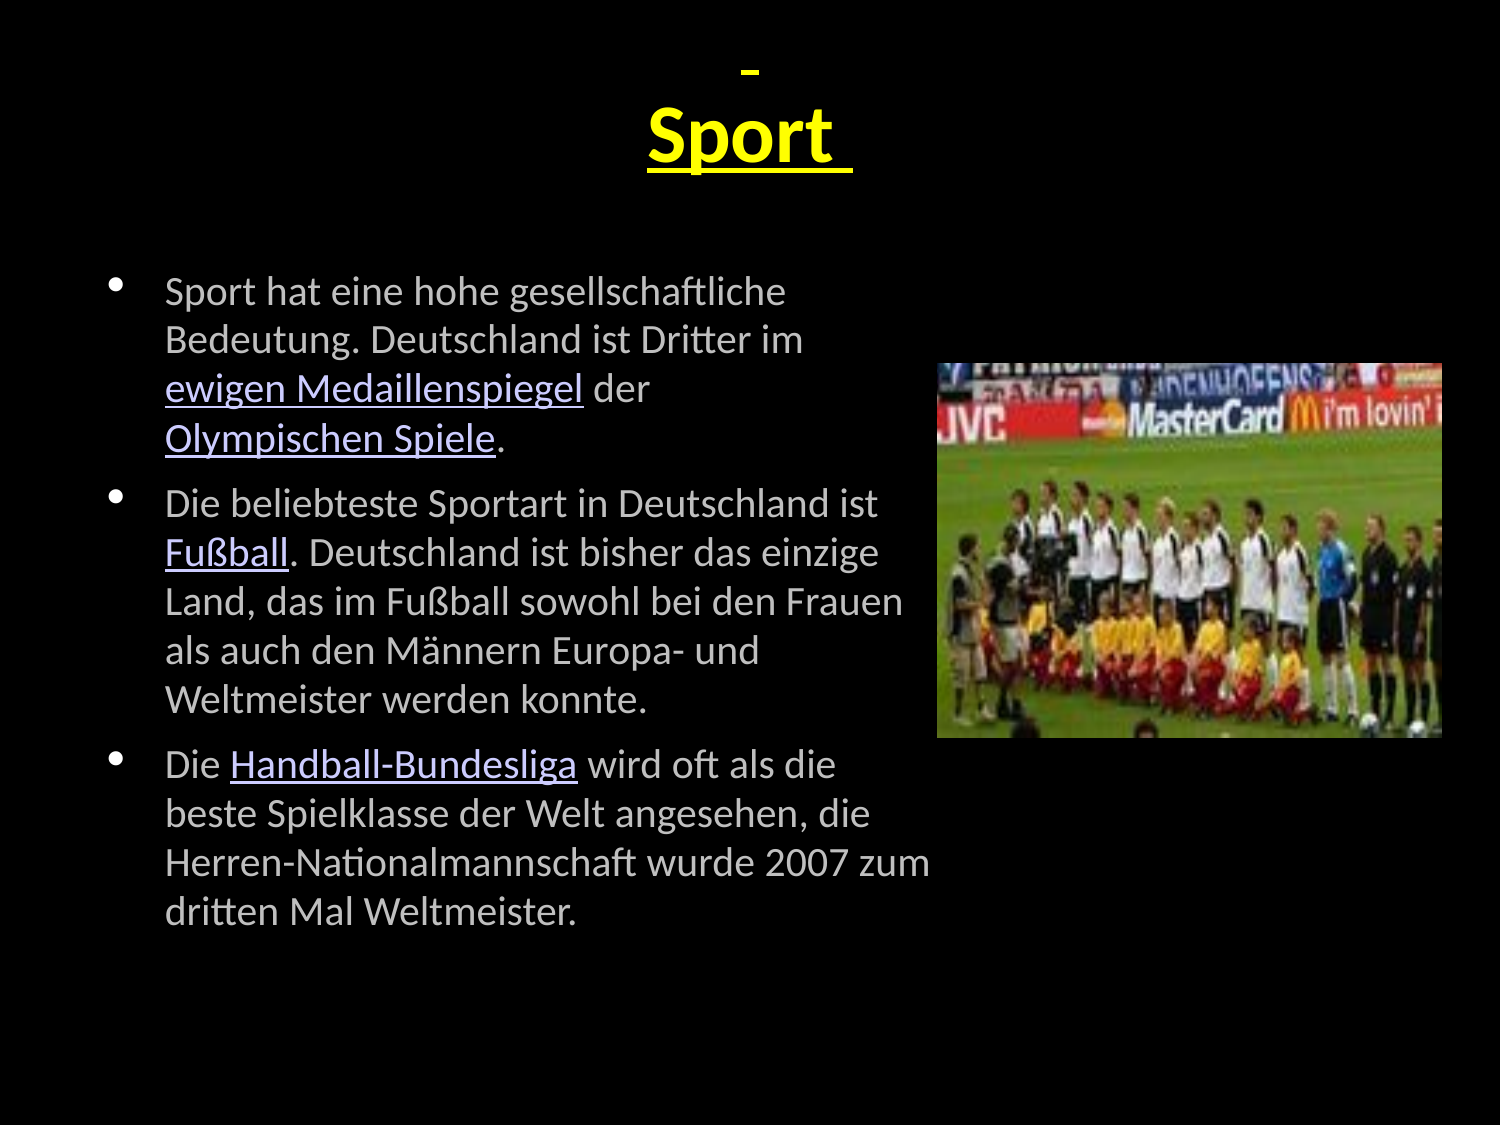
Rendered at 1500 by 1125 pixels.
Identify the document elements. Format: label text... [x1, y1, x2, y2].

title Sport [75, 44, 1425, 233]
list Sport hat eine hohe gesellschaftliche Bedeutung. Deutschland ist Dritter im ewigen Medaillenspiegel der Olympischen Spiele. Die beliebteste Sportart in Deutschland ist Fußball. Deutschland ist bisher das einzige Land, das im Fußball sowohl bei den Frauen als auch den Männern Europa- und Weltmeister werden konnte. Die Handball-Bundesliga wird oft als die beste Spielklasse der Welt angesehen, die Herren-Nationalmannschaft wurde 2007 zum dritten Mal Weltmeister. [94, 258, 950, 1001]
picture [937, 363, 1442, 738]
